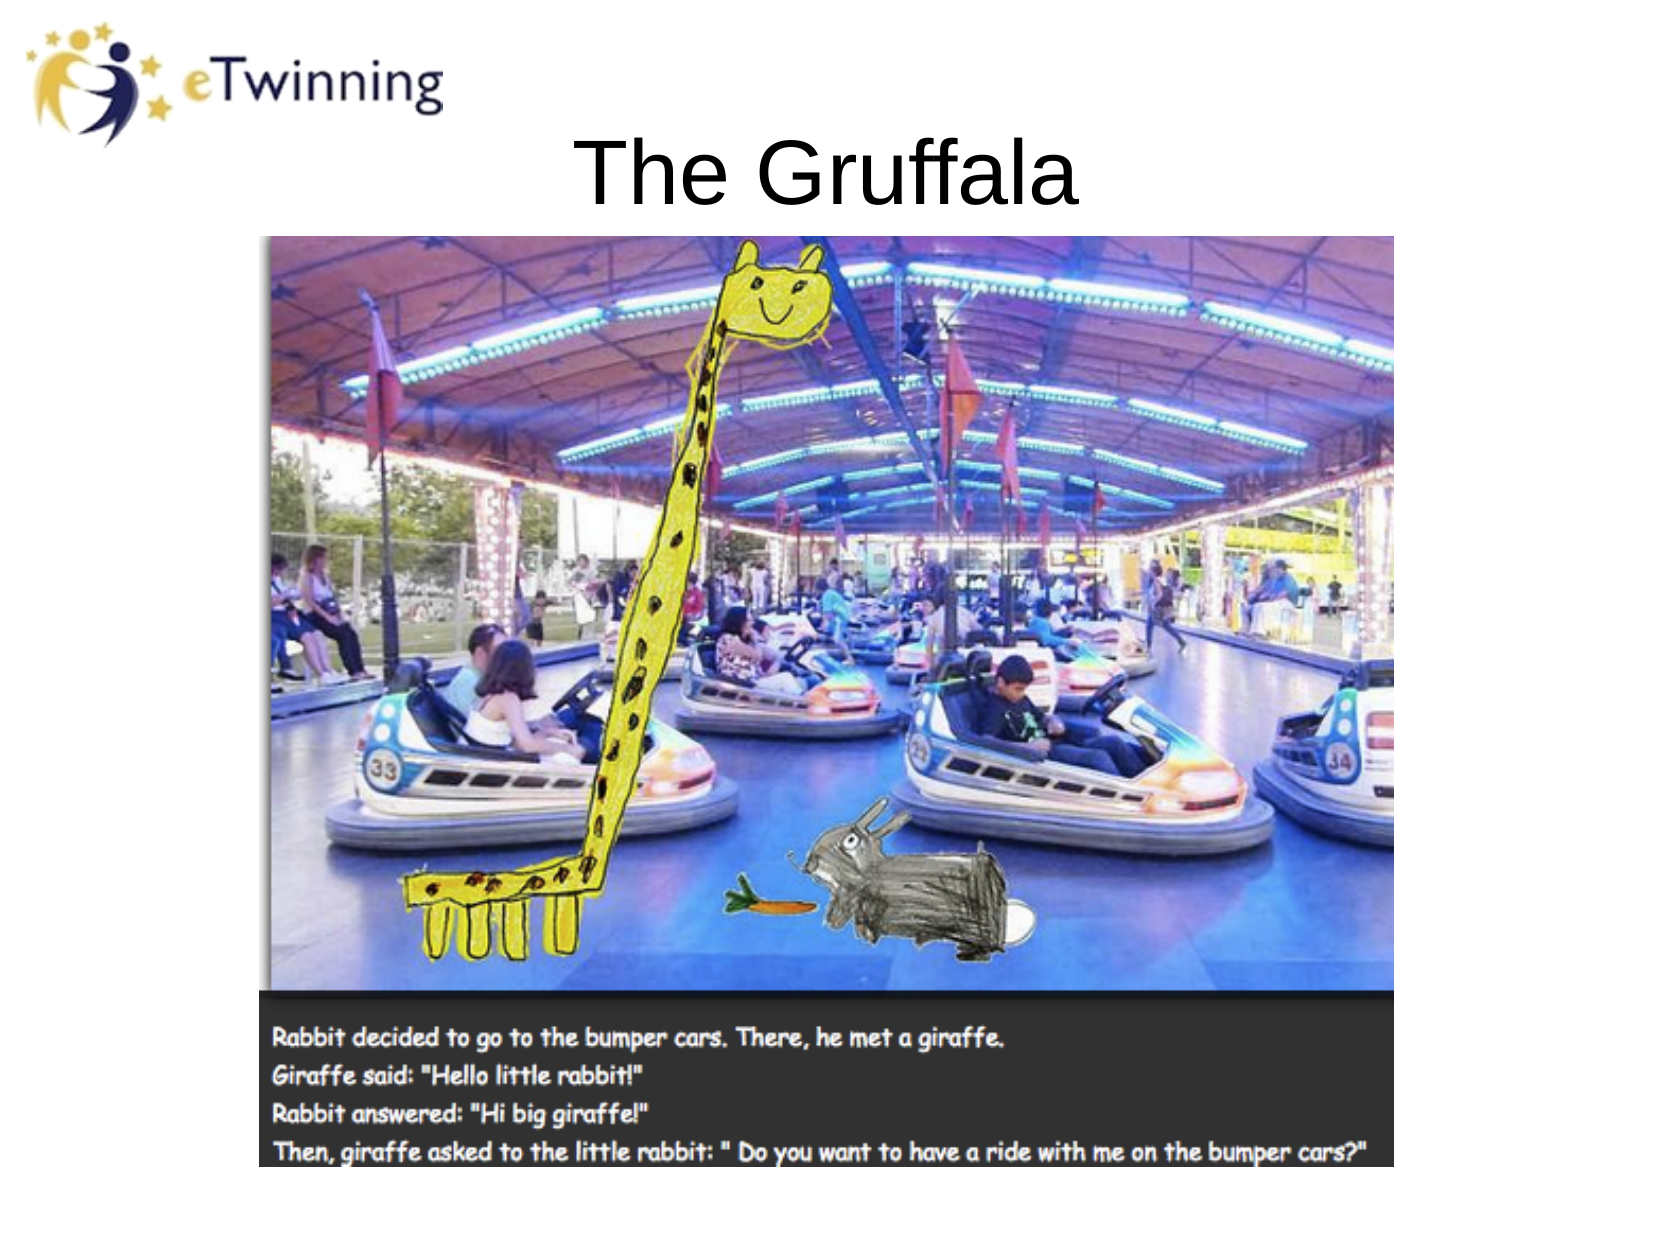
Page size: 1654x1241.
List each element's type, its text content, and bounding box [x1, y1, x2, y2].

title The Gruffala [82, 88, 1571, 257]
picture [26, 20, 443, 148]
picture [259, 236, 1394, 1167]
